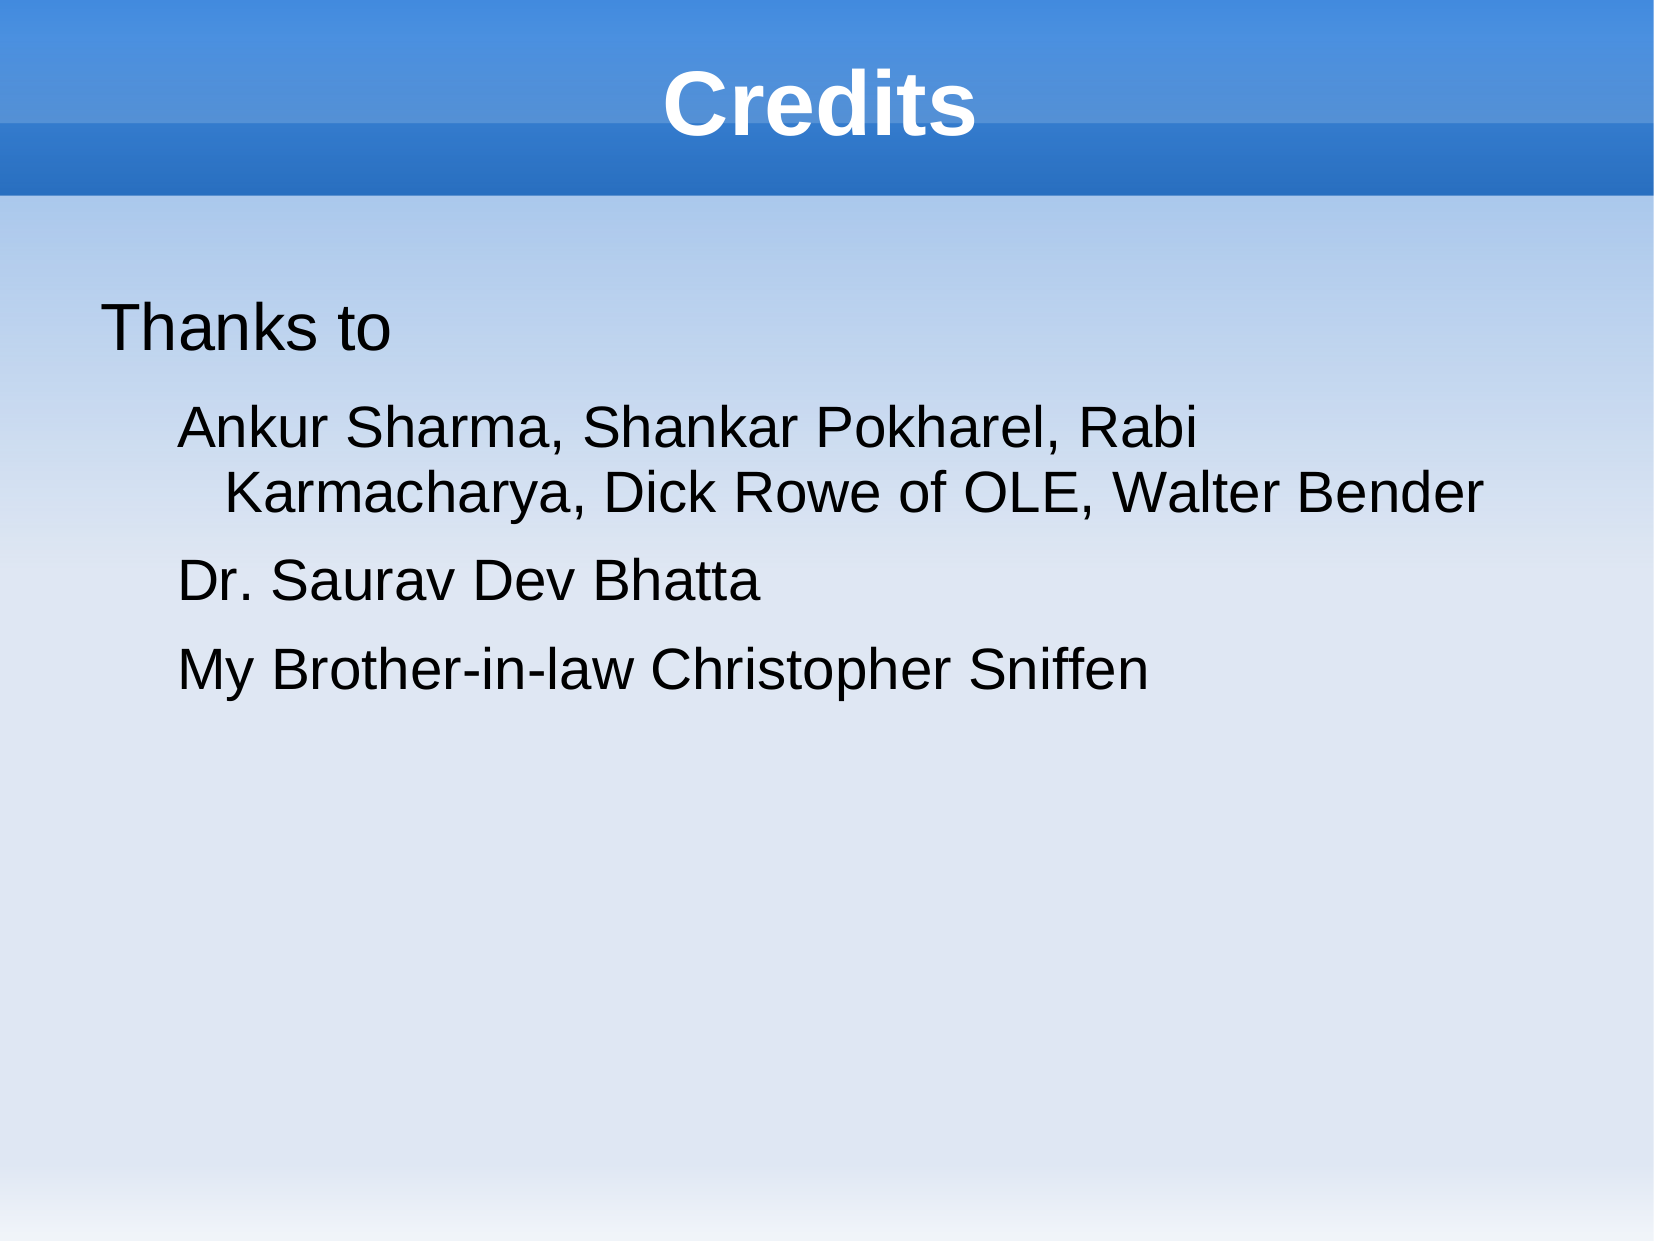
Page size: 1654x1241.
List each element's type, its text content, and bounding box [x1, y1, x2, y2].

title Credits [76, 7, 1565, 200]
picture [0, 0, 1654, 1241]
list Thanks to Ankur Sharma, Shankar Pokharel, Rabi Karmacharya, Dick Rowe of OLE, Walter Bender Dr. Saurav Dev Bhatta My Brother-in-law Christopher Sniffen [82, 290, 1571, 1094]
